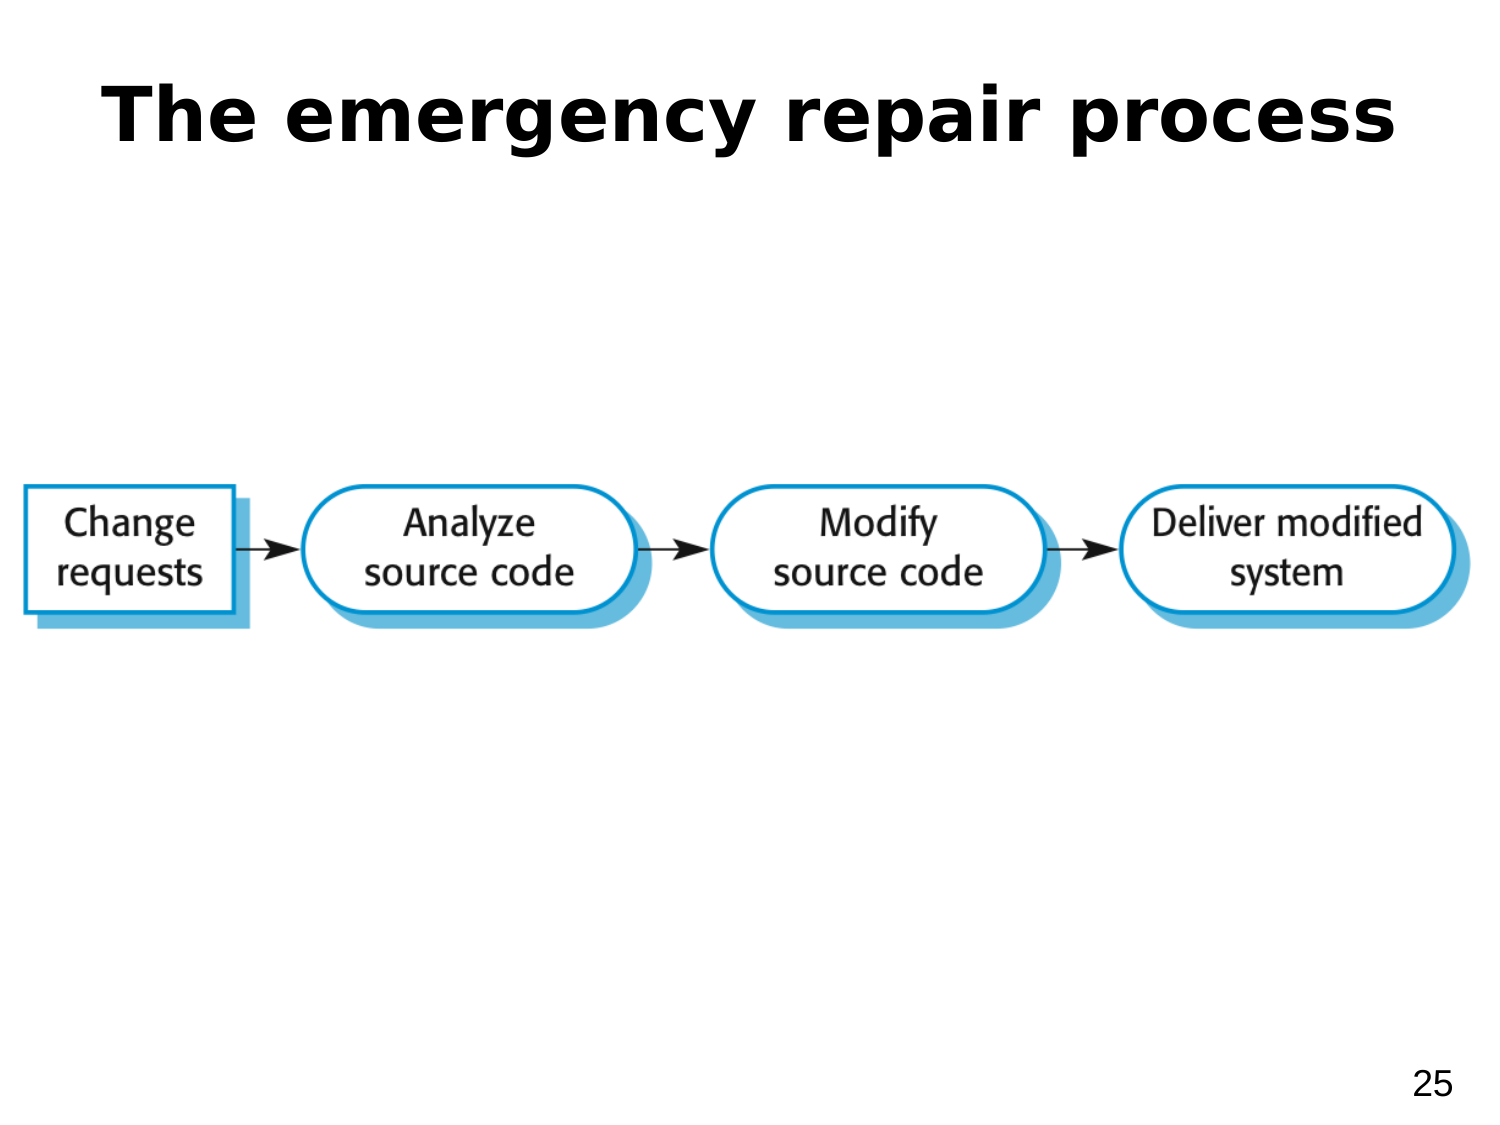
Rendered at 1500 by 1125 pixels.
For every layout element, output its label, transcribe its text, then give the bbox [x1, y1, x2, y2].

title The emergency repair process [75, 44, 1425, 177]
picture [23, 483, 1471, 630]
